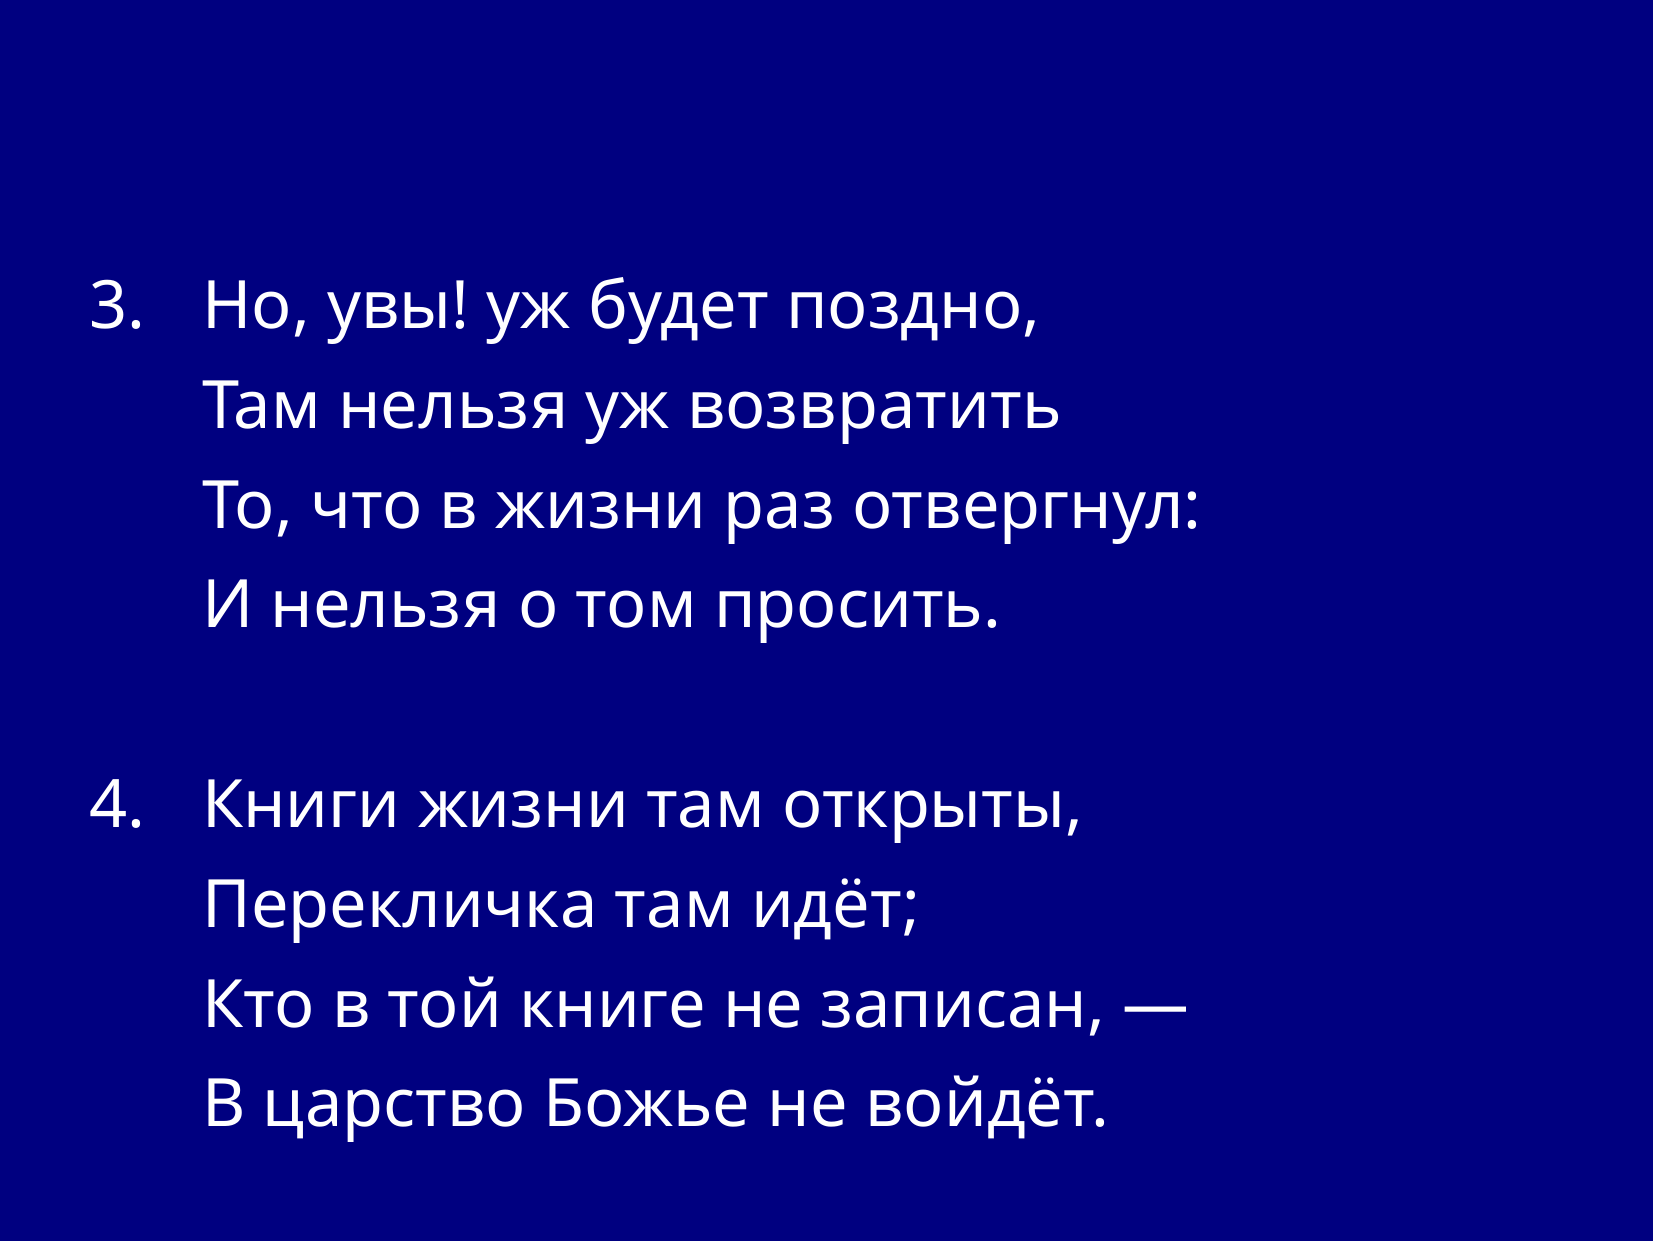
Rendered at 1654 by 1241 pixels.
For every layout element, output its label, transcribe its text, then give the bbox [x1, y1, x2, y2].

text_box 3. Но, увы! уж будет поздно, Там нельзя уж возвратить То, что в жизни раз отвергнул: И нельзя о том просить. 4. Книги жизни там открыты, Перекличка там идёт; Кто в той книге не записан, — В царство Божье не войдёт. [75, 150, 1576, 1163]
